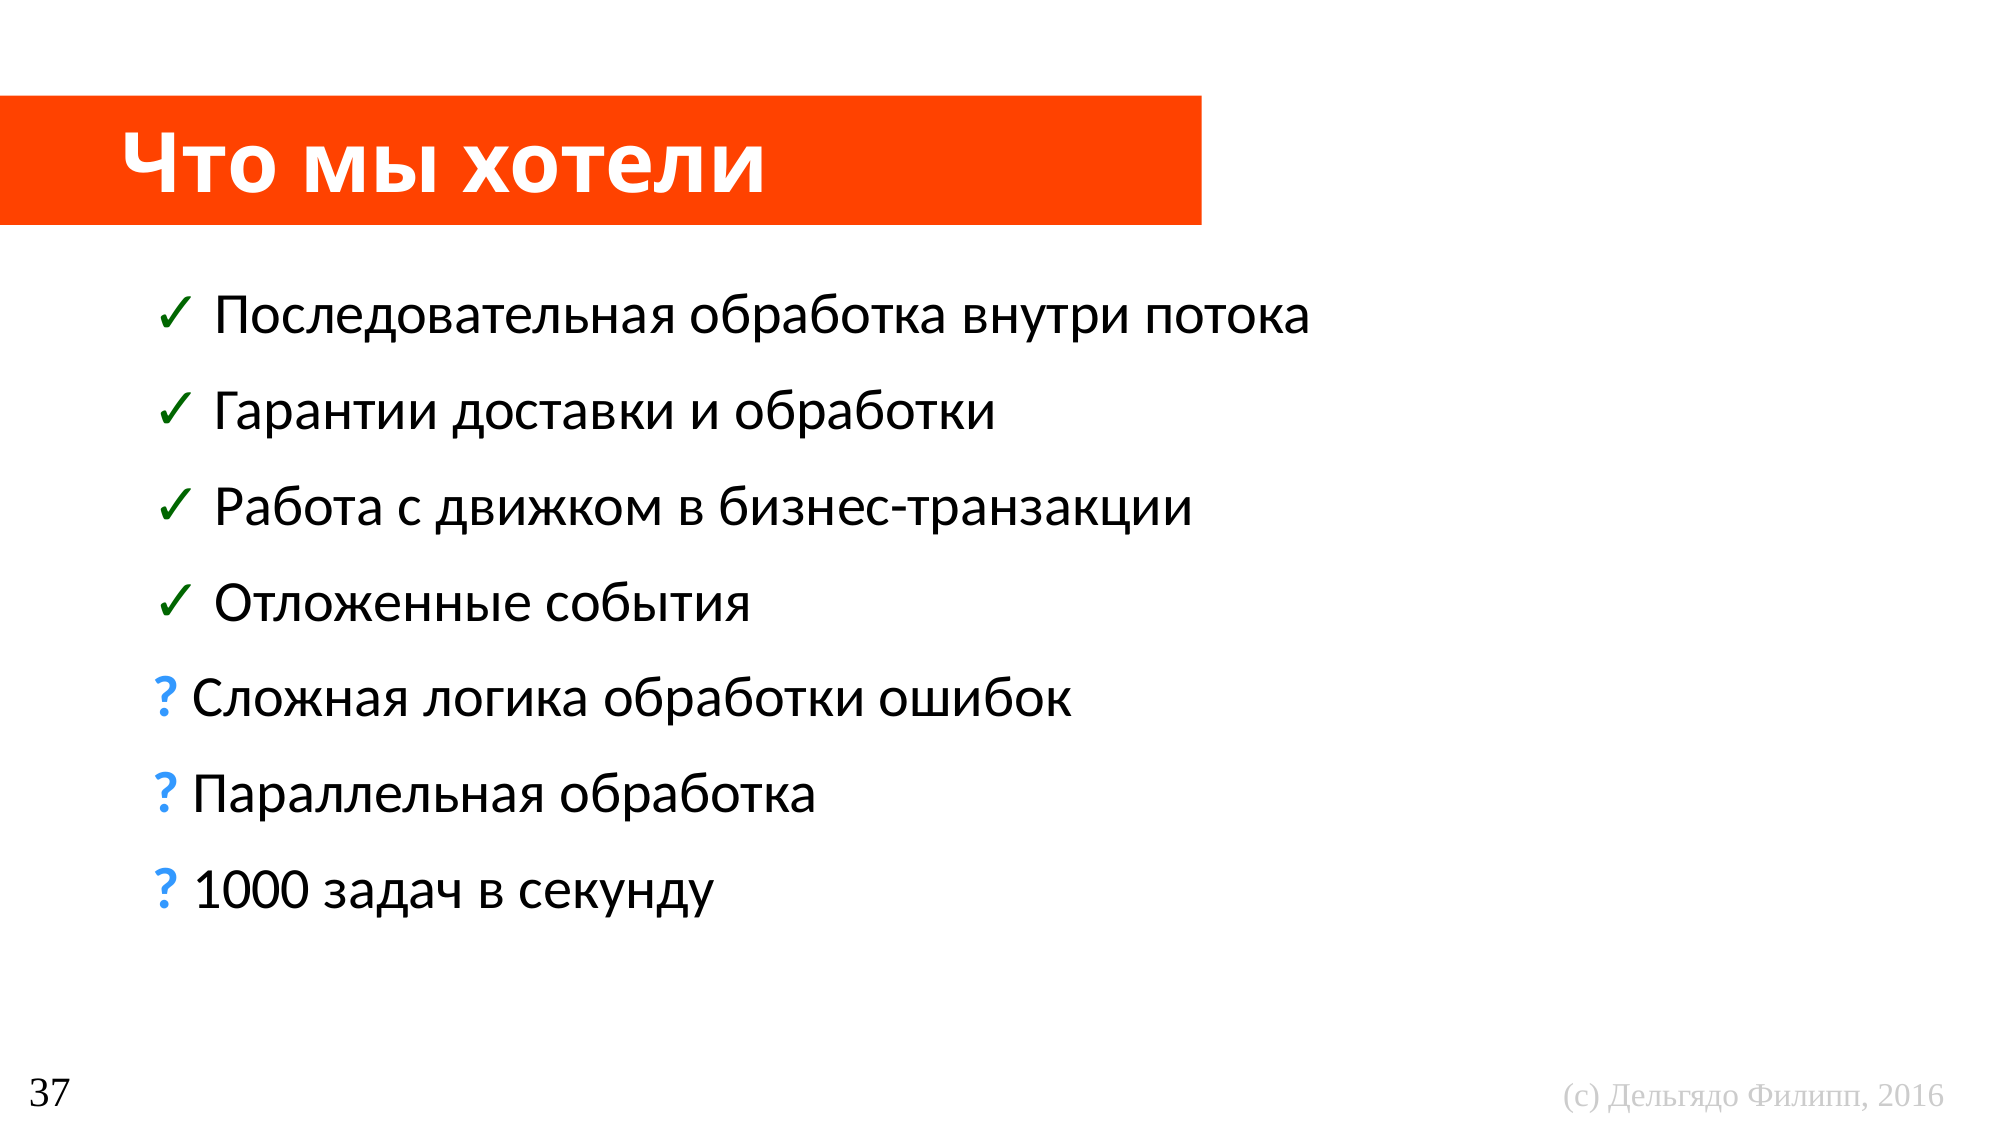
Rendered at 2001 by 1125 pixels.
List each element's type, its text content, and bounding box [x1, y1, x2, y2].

title Что мы хотели [0, 95, 1202, 225]
list ✓ Последовательная обработка внутри потока ✓ Гарантии доставки и обработки ✓ Работа с движком в бизнес-транзакции ✓ Отложенные события ? Сложная логика обработки ошибок ? Параллельная обработка ? 1000 задач в секунду [137, 282, 1863, 1014]
